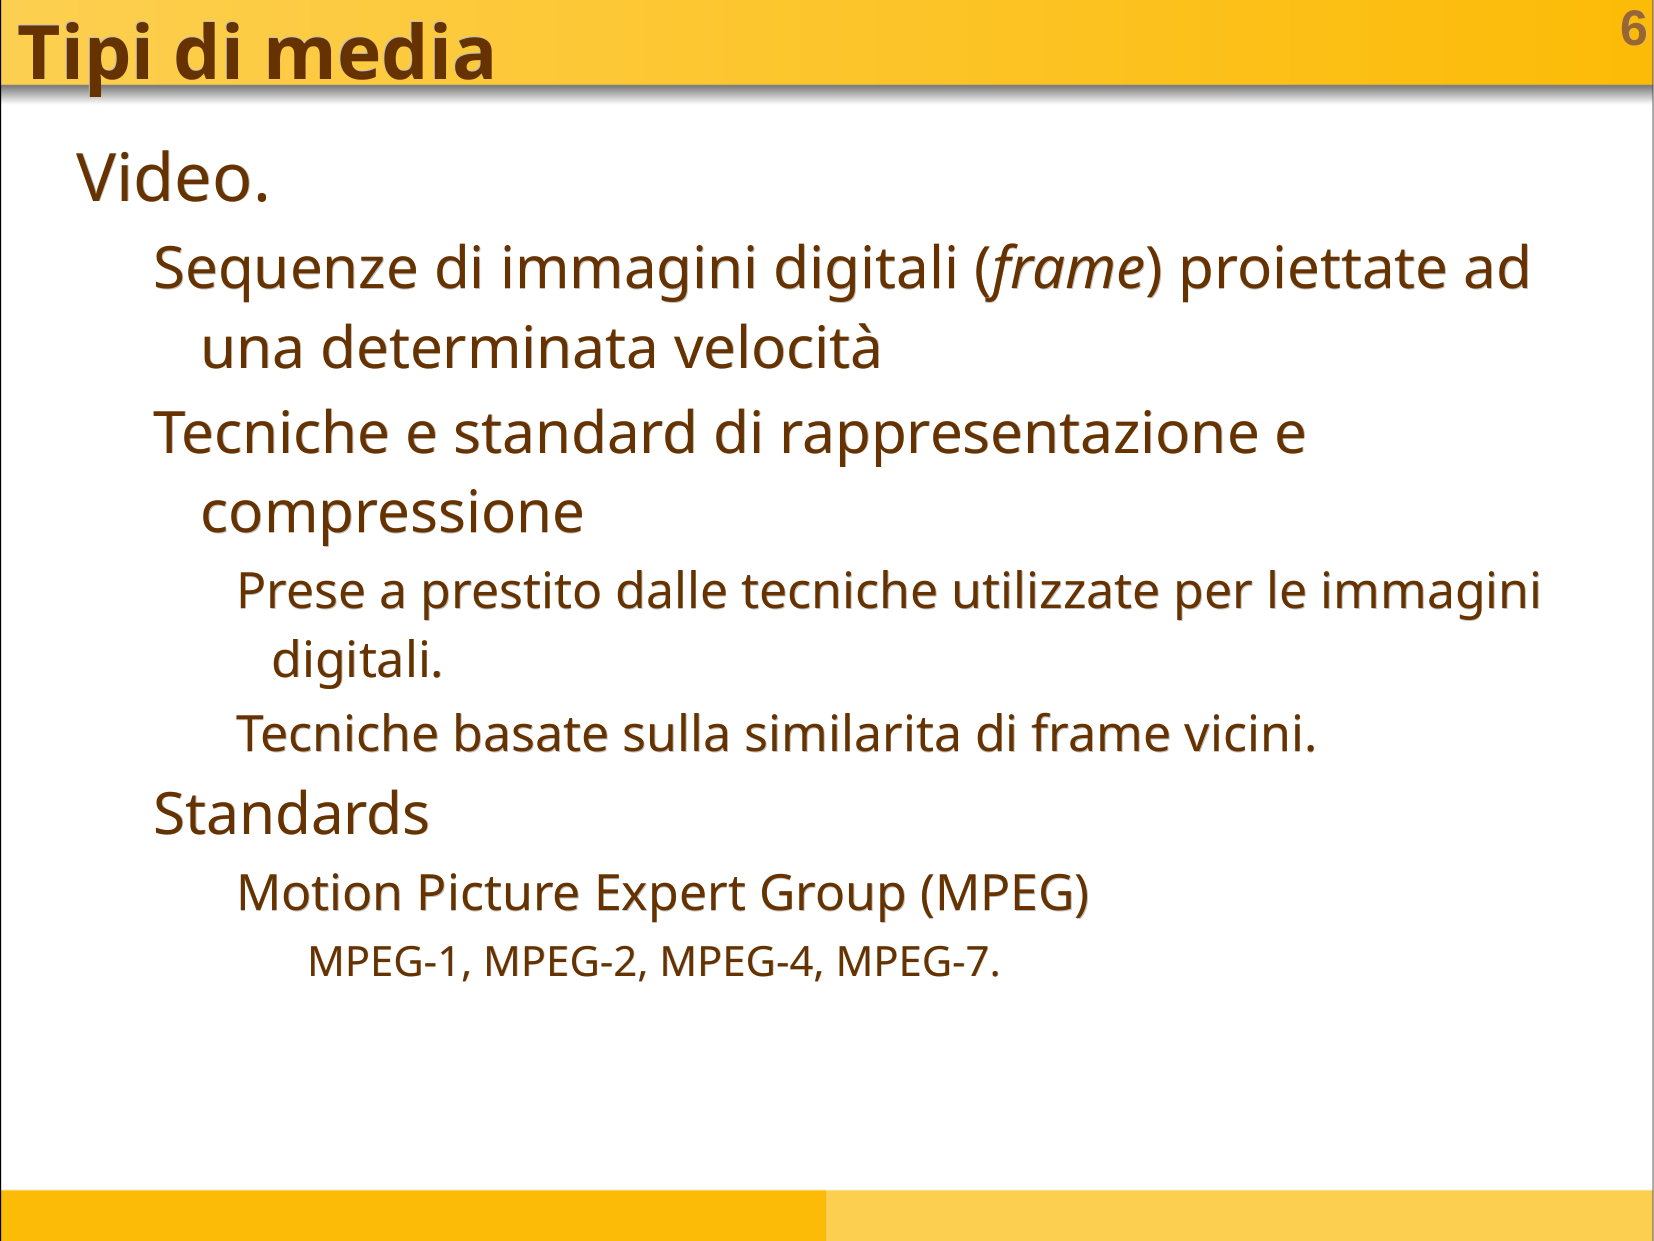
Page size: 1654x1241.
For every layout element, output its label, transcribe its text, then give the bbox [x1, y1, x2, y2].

picture [0, 0, 1654, 1241]
title Tipi di media [0, 0, 1477, 87]
list Video. Sequenze di immagini digitali (frame) proiettate ad una determinata velocità Tecniche e standard di rappresentazione e compressione Prese a prestito dalle tecniche utilizzate per le immagini digitali. Tecniche basate sulla similarita di frame vicini. Standards Motion Picture Expert Group (MPEG) MPEG-1, MPEG-2, MPEG-4, MPEG-7. [59, 129, 1595, 915]
